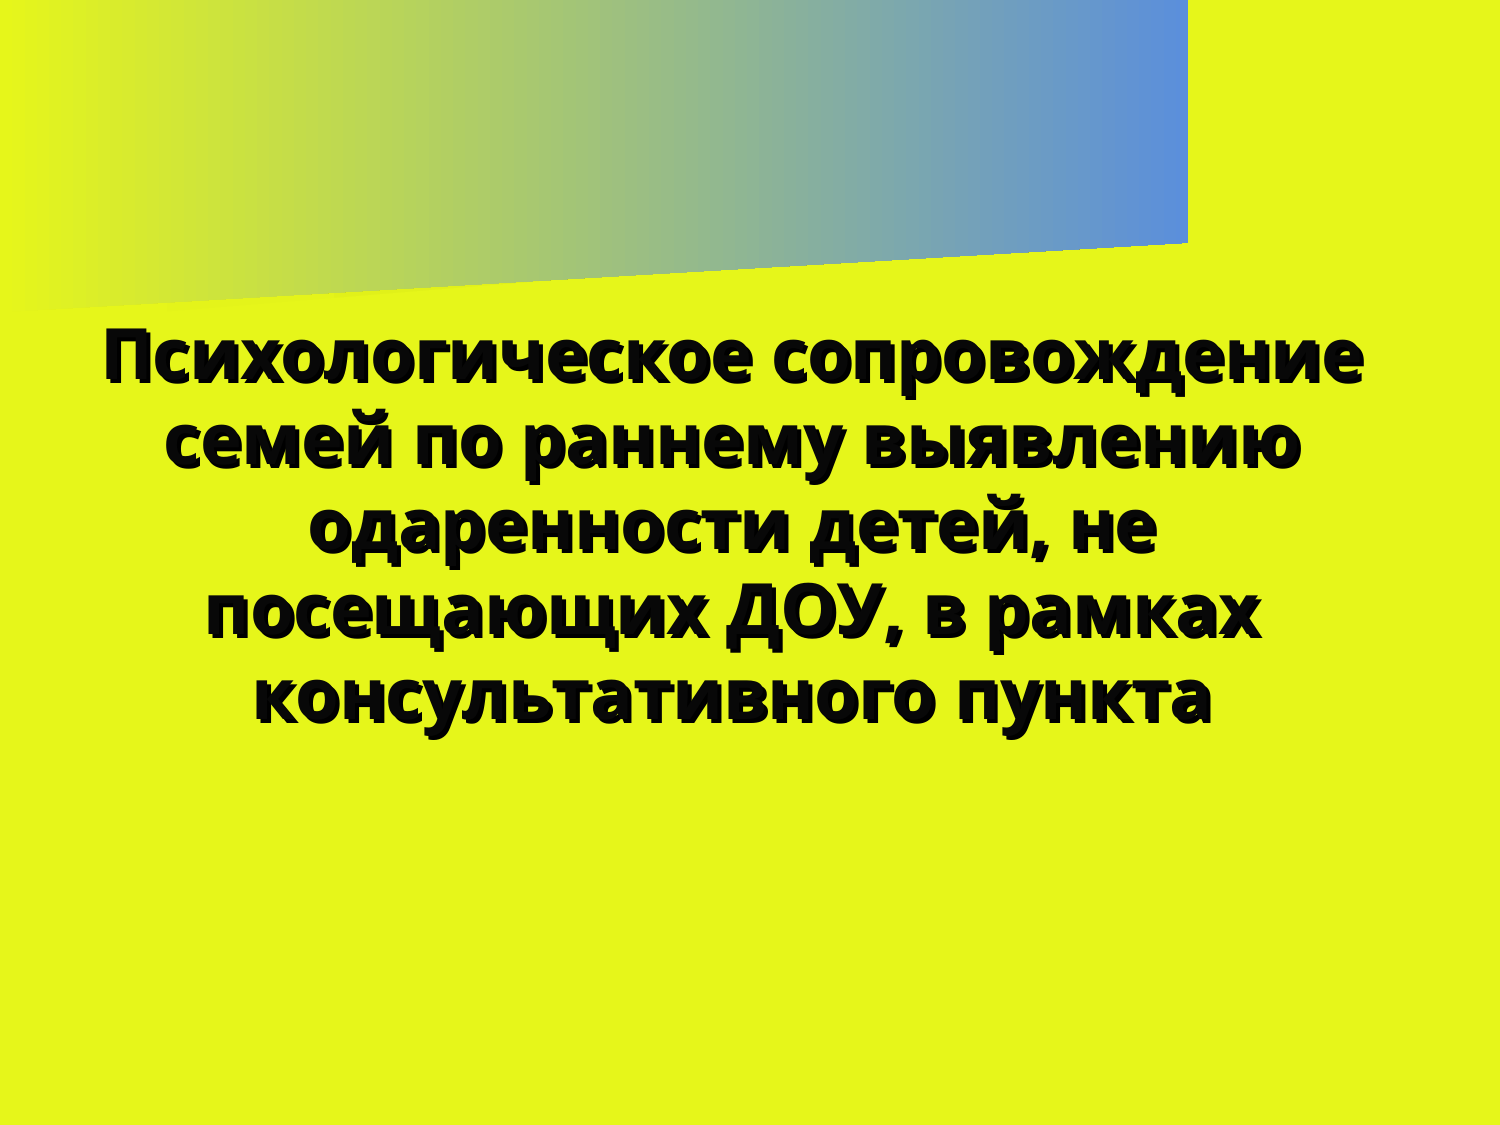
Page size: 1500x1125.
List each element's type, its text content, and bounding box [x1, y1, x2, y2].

title Психологическое сопровождение семей по раннему выявлению одаренности детей, не посещающих ДОУ, в рамках консультативного пункта [64, 301, 1400, 741]
